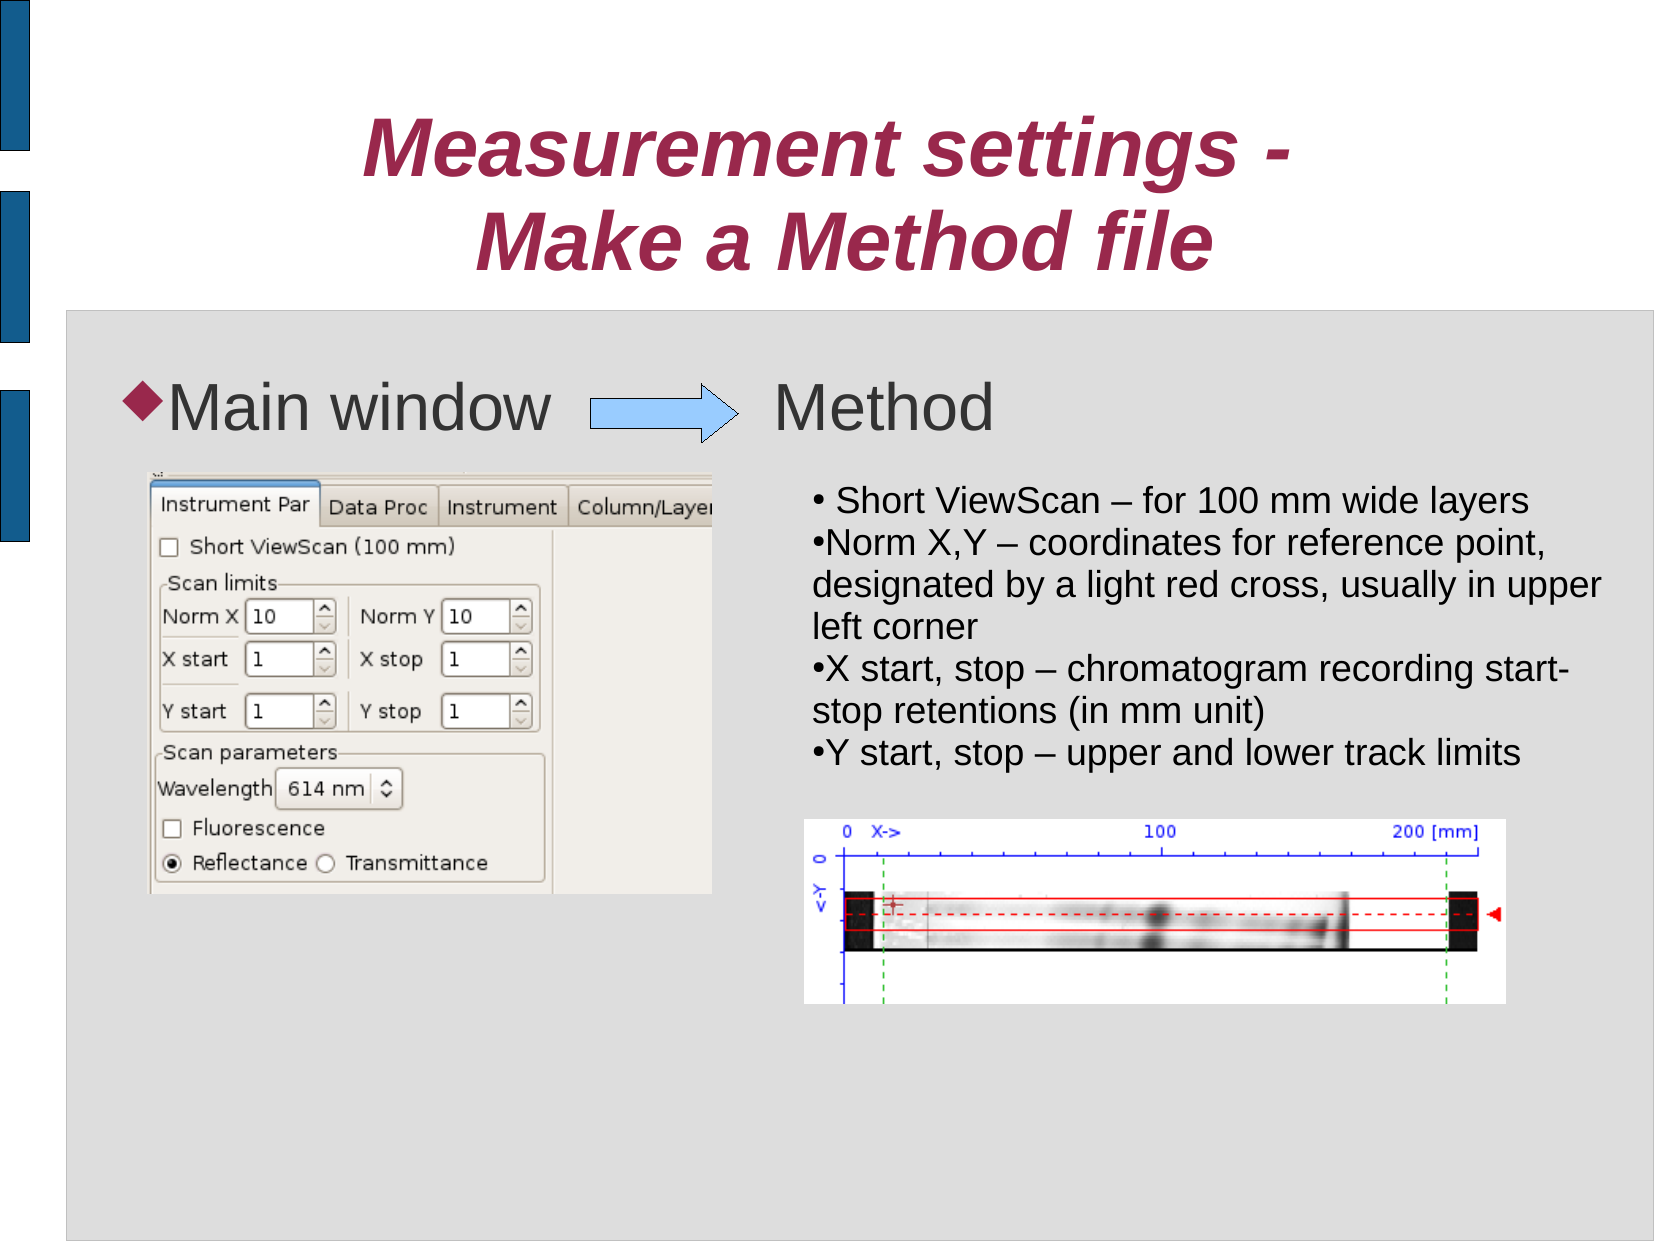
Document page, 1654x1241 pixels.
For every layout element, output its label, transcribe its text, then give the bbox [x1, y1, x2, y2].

title Measurement settings - Make a Method file [121, 91, 1534, 299]
picture [804, 819, 1506, 1004]
text_box [590, 383, 739, 443]
picture [147, 472, 712, 894]
text_box Short ViewScan – for 100 mm wide layers Norm X,Y – coordinates for reference point, designated by a light red cross, usually in upper left corner X start, stop – chromatogram recording start-stop retentions (in mm unit) Y start, stop – upper and lower track limits [797, 472, 1625, 782]
list Main window Method [118, 370, 1500, 1152]
